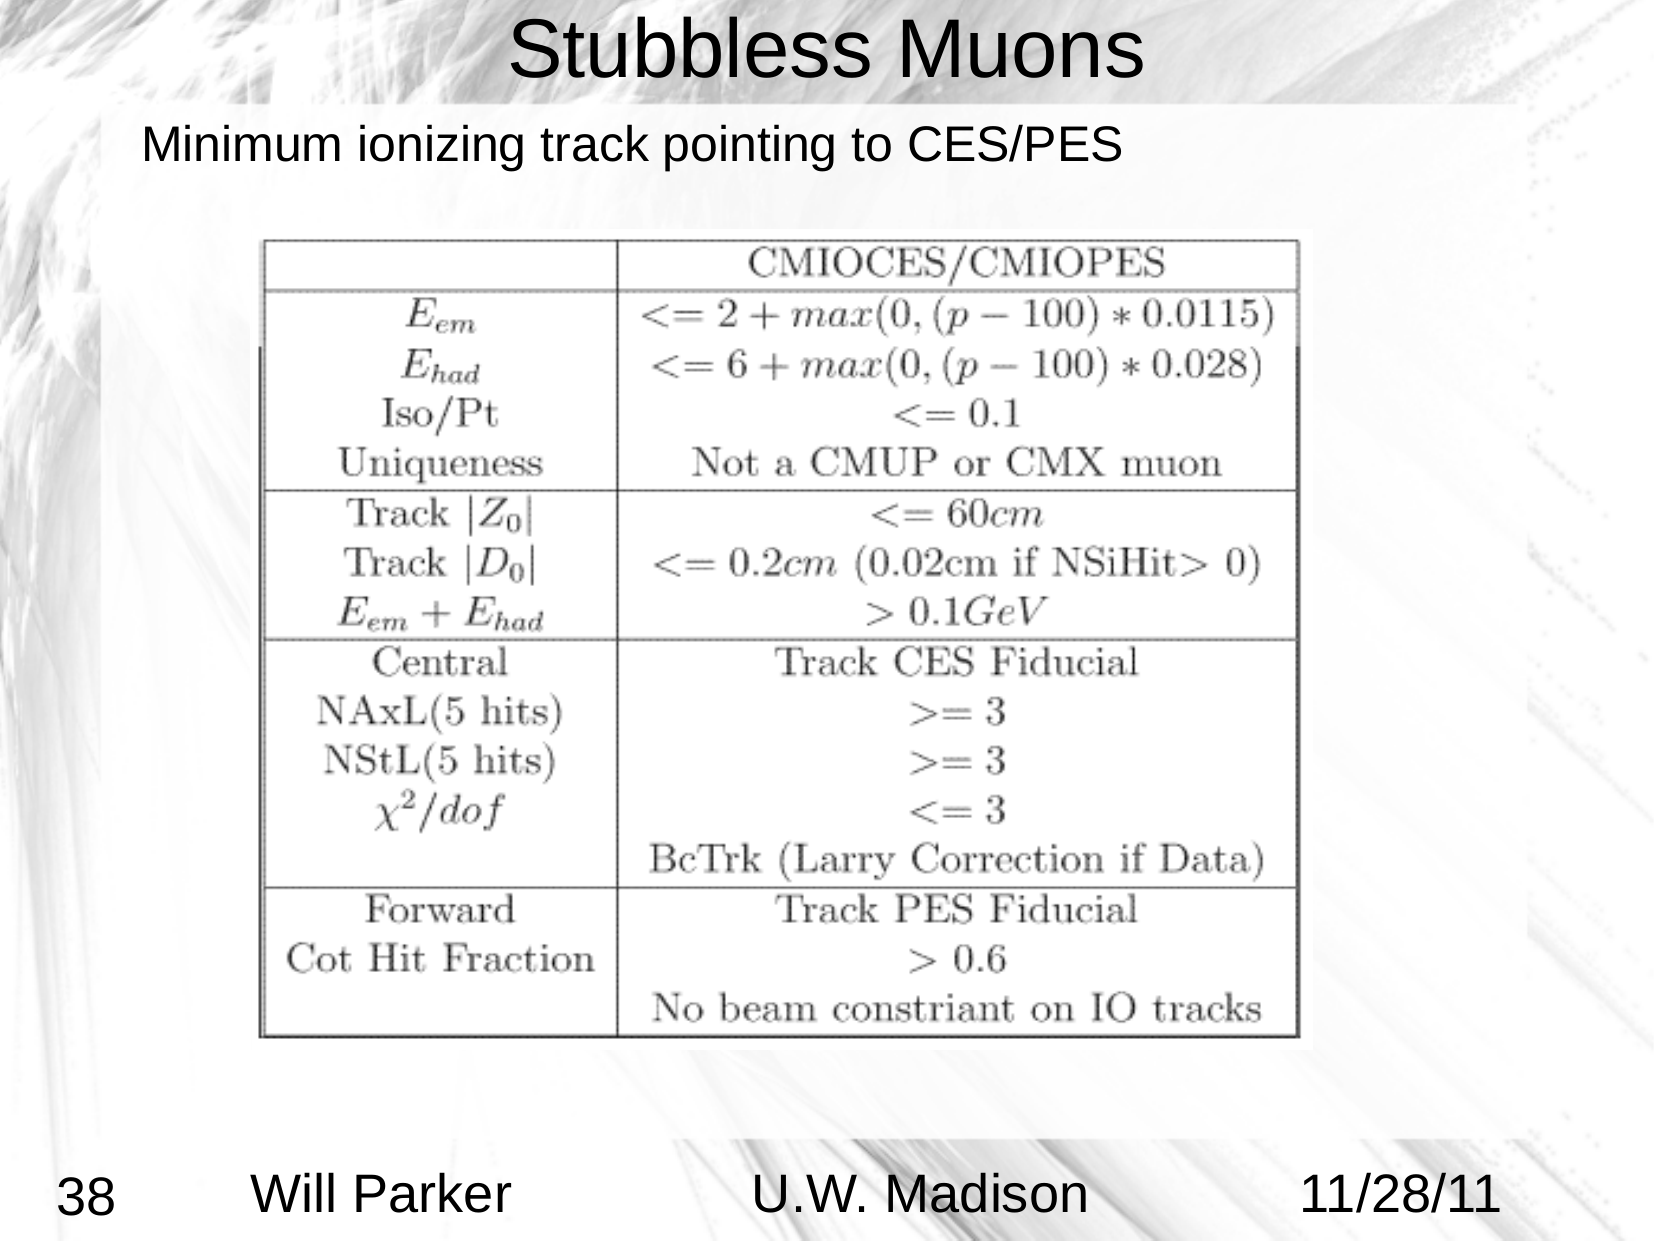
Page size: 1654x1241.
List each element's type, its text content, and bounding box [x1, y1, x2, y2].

list 38 [0, 1162, 151, 1241]
title Stubbless Muons [0, 0, 1654, 131]
text_box Will Parker U.W. Madison 11/28/11 [112, 1160, 1566, 1241]
picture [0, 131, 1654, 1241]
list Minimum ionizing track pointing to CES/PES [84, 112, 1501, 259]
